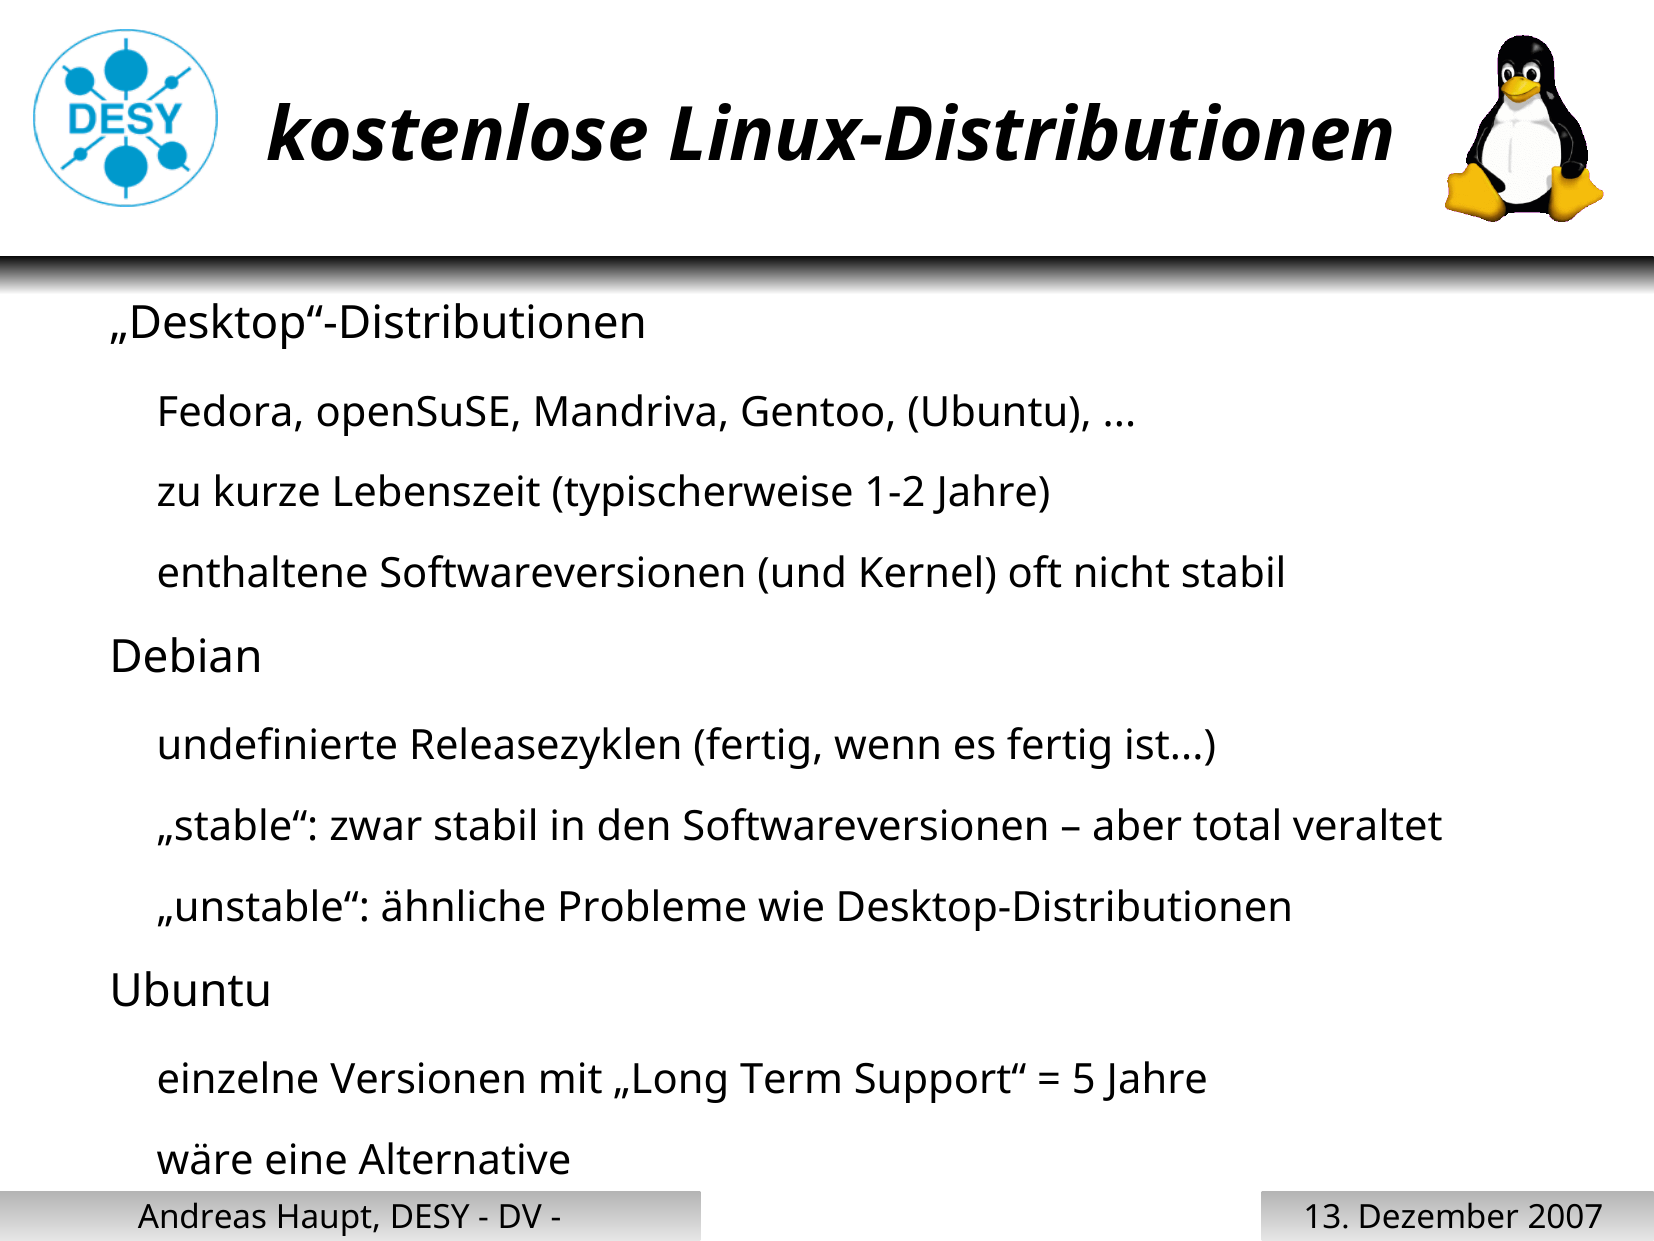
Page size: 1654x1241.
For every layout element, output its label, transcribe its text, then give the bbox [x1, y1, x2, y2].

list „Desktop“-Distributionen Fedora, openSuSE, Mandriva, Gentoo, (Ubuntu), ... zu kurze Lebenszeit (typischerweise 1-2 Jahre) enthaltene Softwareversionen (und Kernel) oft nicht stabil Debian undefinierte Releasezyklen (fertig, wenn es fertig ist...) „stable“: zwar stabil in den Softwareversionen – aber total veraltet „unstable“: ähnliche Probleme wie Desktop-Distributionen Ubuntu einzelne Versionen mit „Long Term Support“ = 5 Jahre wäre eine Alternative [97, 289, 1654, 1214]
title kostenlose Linux-Distributionen [250, 12, 1413, 251]
picture [33, 29, 218, 207]
picture [1429, 12, 1637, 238]
